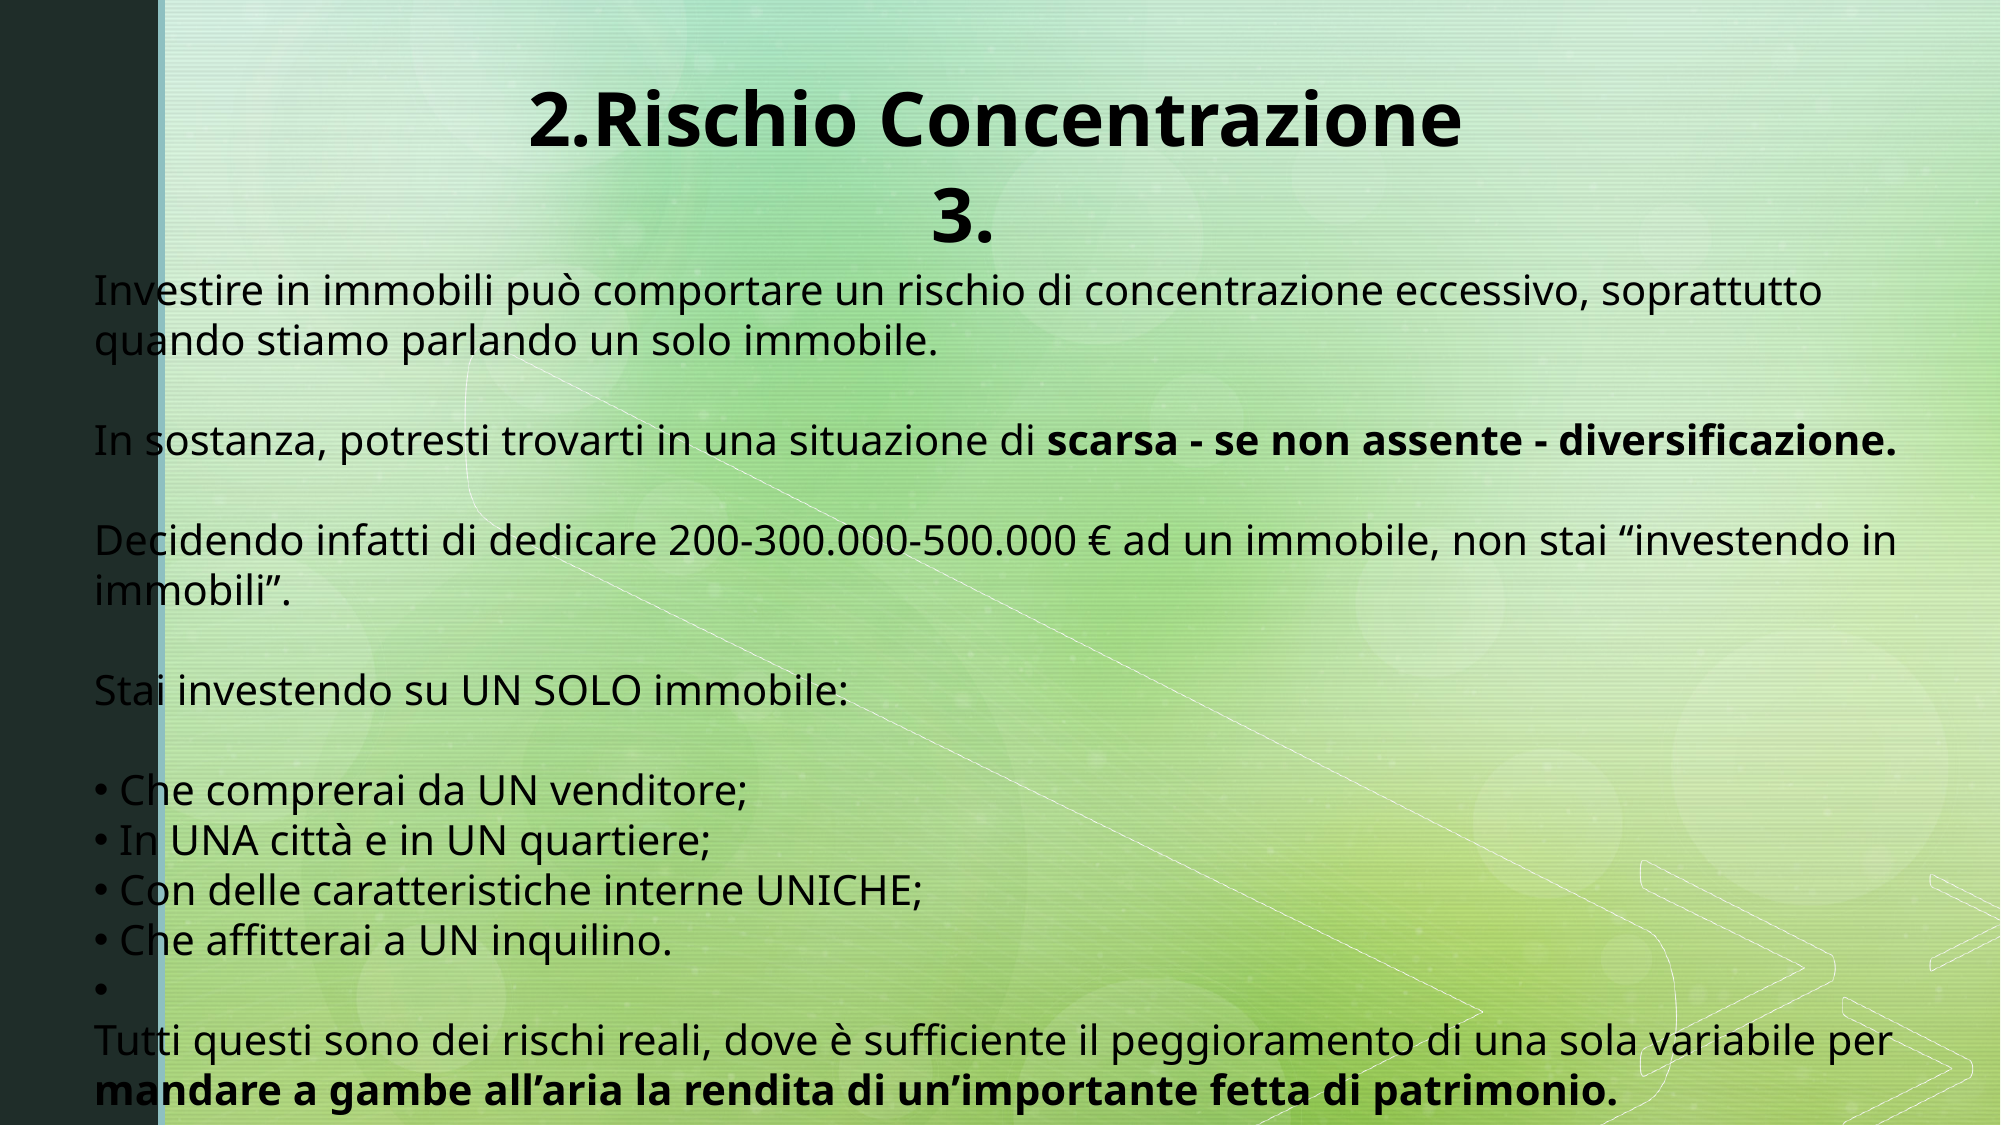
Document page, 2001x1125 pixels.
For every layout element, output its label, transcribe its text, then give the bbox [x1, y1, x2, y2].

text_box Rischio Concentrazione Investire in immobili può comportare un rischio di concentrazione eccessivo, soprattutto quando stiamo parlando un solo immobile. In sostanza, potresti trovarti in una situazione di scarsa - se non assente - diversificazione. Decidendo infatti di dedicare 200-300.000-500.000 € ad un immobile, non stai “investendo in immobili”. Stai investendo su UN SOLO immobile: Che comprerai da UN venditore; In UNA città e in UN quartiere; Con delle caratteristiche interne UNICHE; Che affitterai a UN inquilino. Tutti questi sono dei rischi reali, dove è sufficiente il peggioramento di una sola variabile per mandare a gambe all’aria la rendita di un’importante fetta di patrimonio. [78, 63, 1922, 1119]
